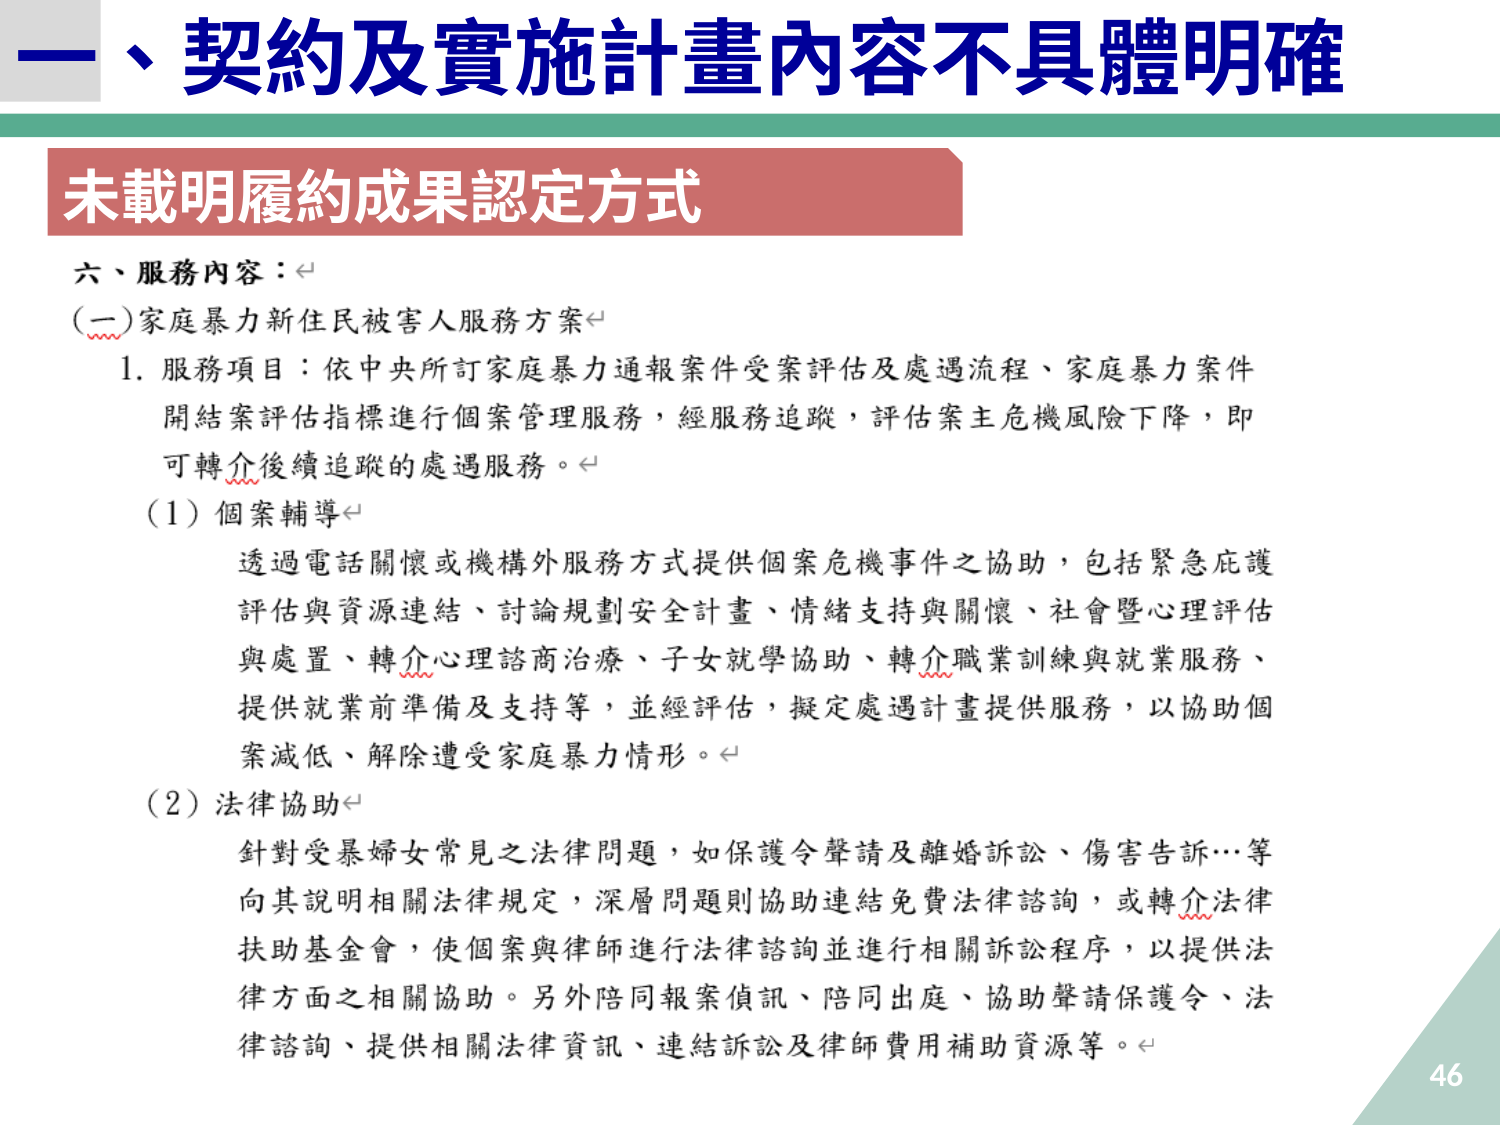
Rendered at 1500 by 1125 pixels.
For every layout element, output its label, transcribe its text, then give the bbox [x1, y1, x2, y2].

text_box [0, 113, 1500, 138]
slide_number <編號> [1128, 1042, 1478, 1103]
text_box 一、契約及實施計畫內容不具體明確 [0, 0, 1465, 113]
text_box [1352, 927, 1500, 1125]
text_box 未載明履約成果認定方式 [47, 148, 963, 236]
picture [64, 254, 1285, 1062]
